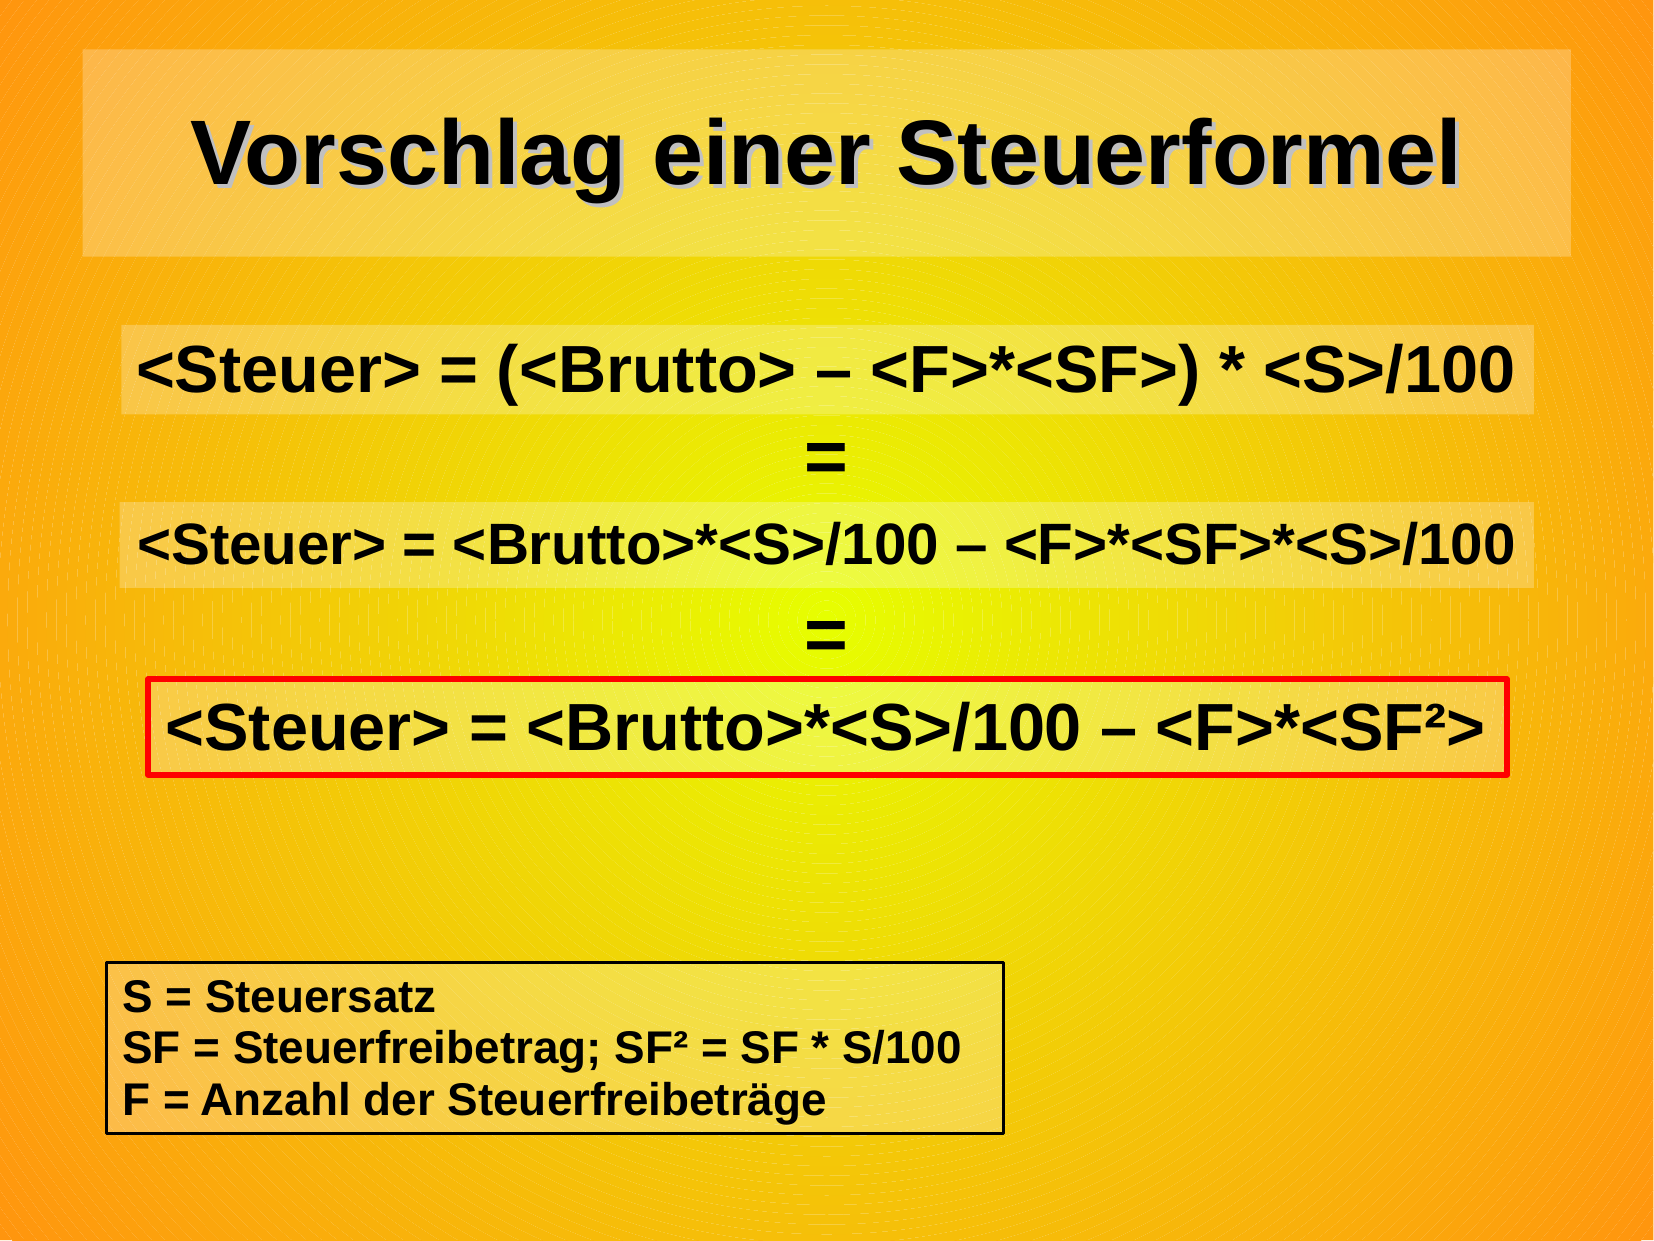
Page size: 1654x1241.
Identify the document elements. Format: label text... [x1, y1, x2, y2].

text_box <Steuer> = <Brutto>*<S>/100 – <F>*<SF²> [147, 679, 1508, 775]
text_box = [790, 584, 864, 684]
text_box <Steuer> = <Brutto>*<S>/100 – <F>*<SF>*<S>/100 [119, 502, 1534, 588]
text_box = [790, 407, 864, 507]
text_box <Steuer> = (<Brutto> – <F>*<SF>) * <S>/100 [121, 324, 1534, 415]
title Vorschlag einer Steuerformel [82, 49, 1571, 257]
text_box S = Steuersatz SF = Steuerfreibetrag; SF² = SF * S/100 F = Anzahl der Steuerfreibeträge [106, 962, 1004, 1134]
